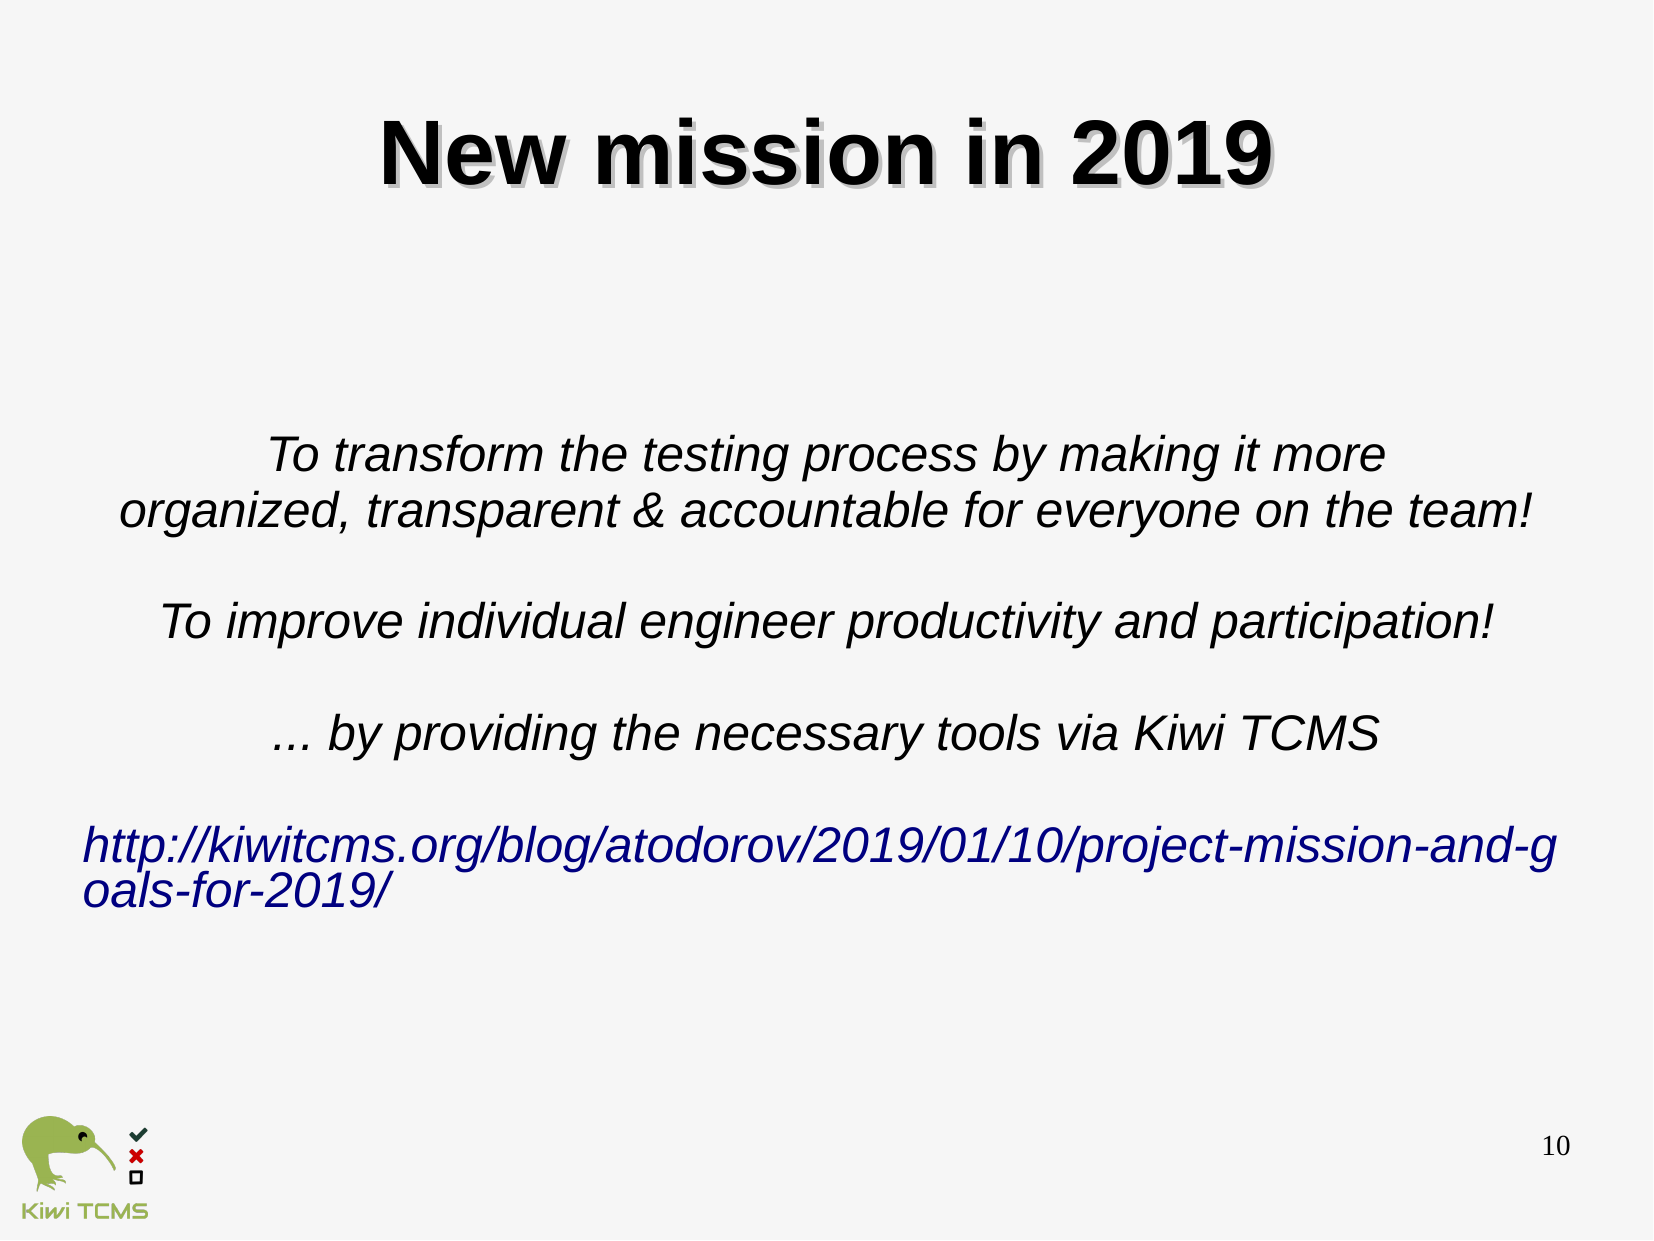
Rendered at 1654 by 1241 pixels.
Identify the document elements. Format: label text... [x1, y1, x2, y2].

picture [22, 1116, 148, 1219]
title New mission in 2019 [82, 49, 1571, 257]
subtitle To transform the testing process by making it more organized, transparent & accountable for everyone on the team! To improve individual engineer productivity and participation! ... by providing the necessary tools via Kiwi TCMS http://kiwitcms.org/blog/atodorov/2019/01/10/project-mission-and-goals-for-2019/ [82, 263, 1571, 1036]
